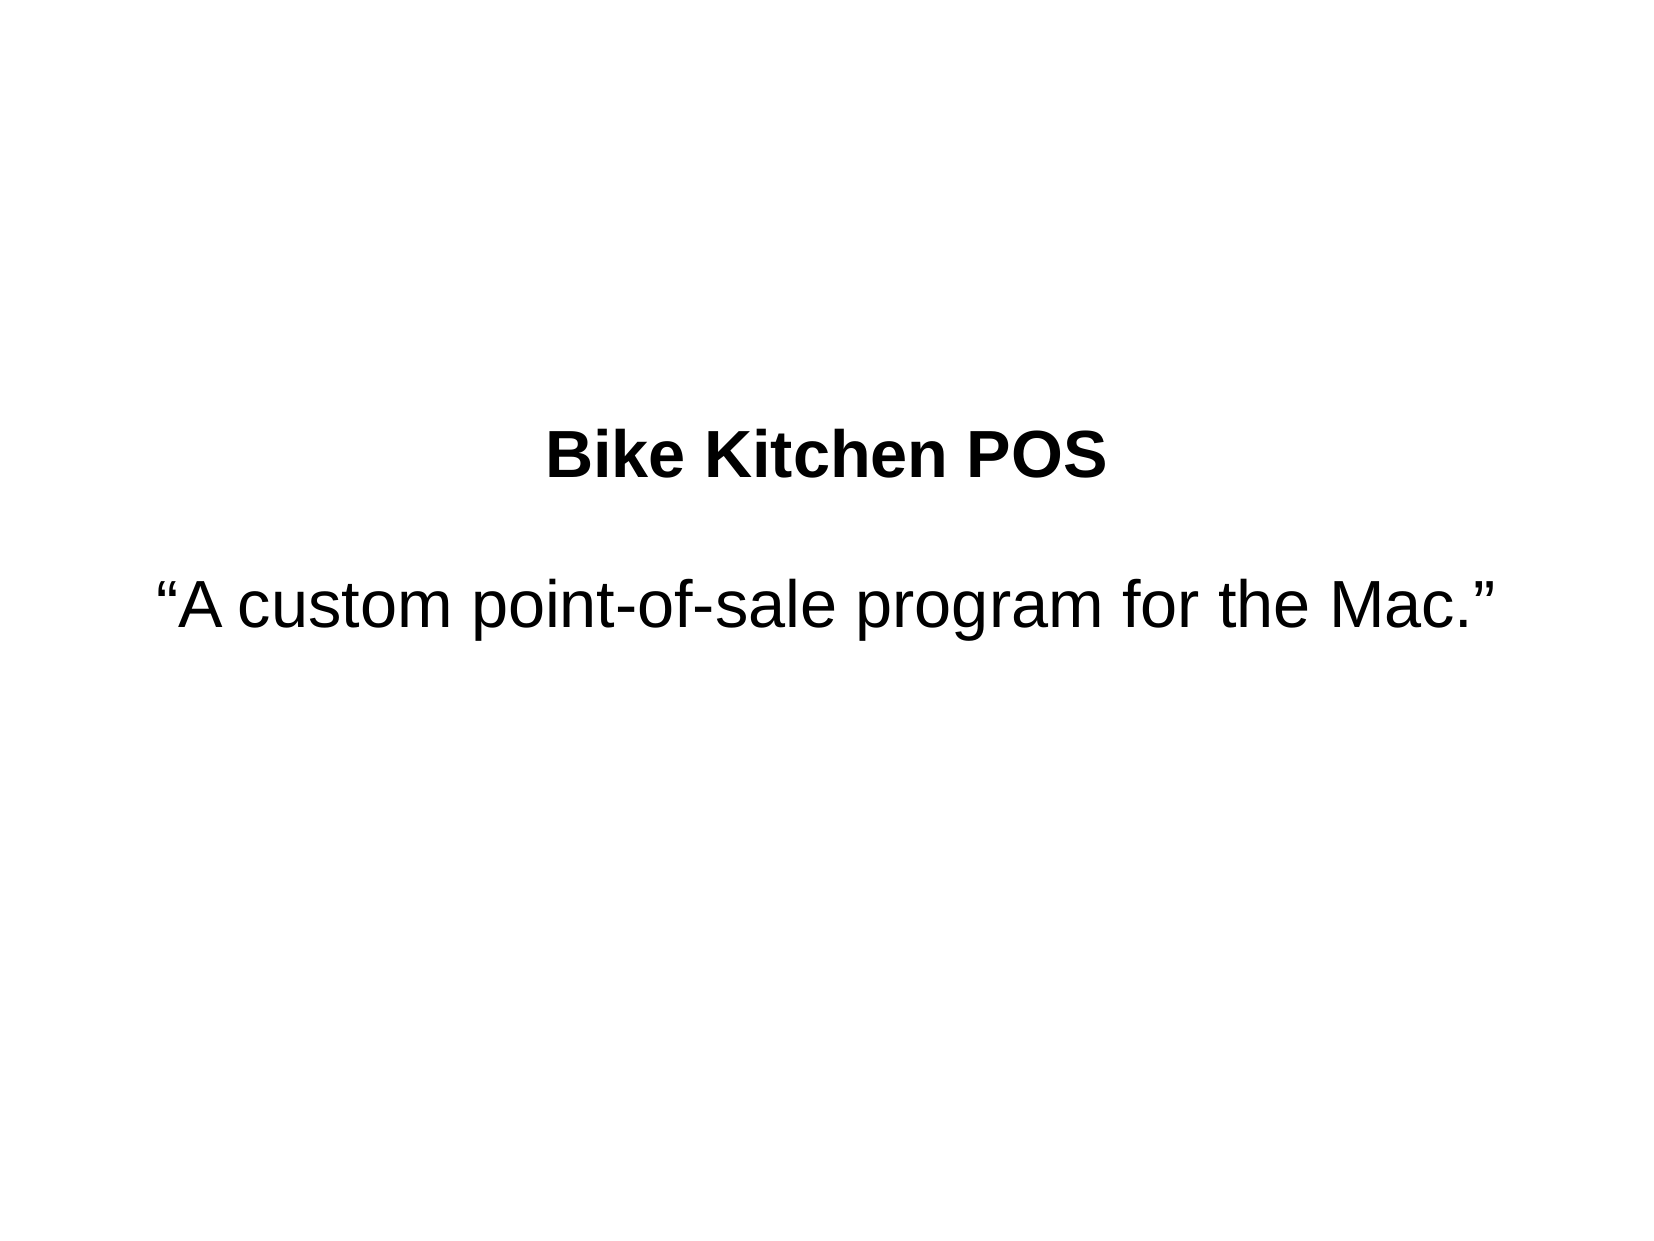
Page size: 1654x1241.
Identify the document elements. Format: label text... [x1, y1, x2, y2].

subtitle Bike Kitchen POS “A custom point-of-sale program for the Mac.” [82, 49, 1571, 1010]
